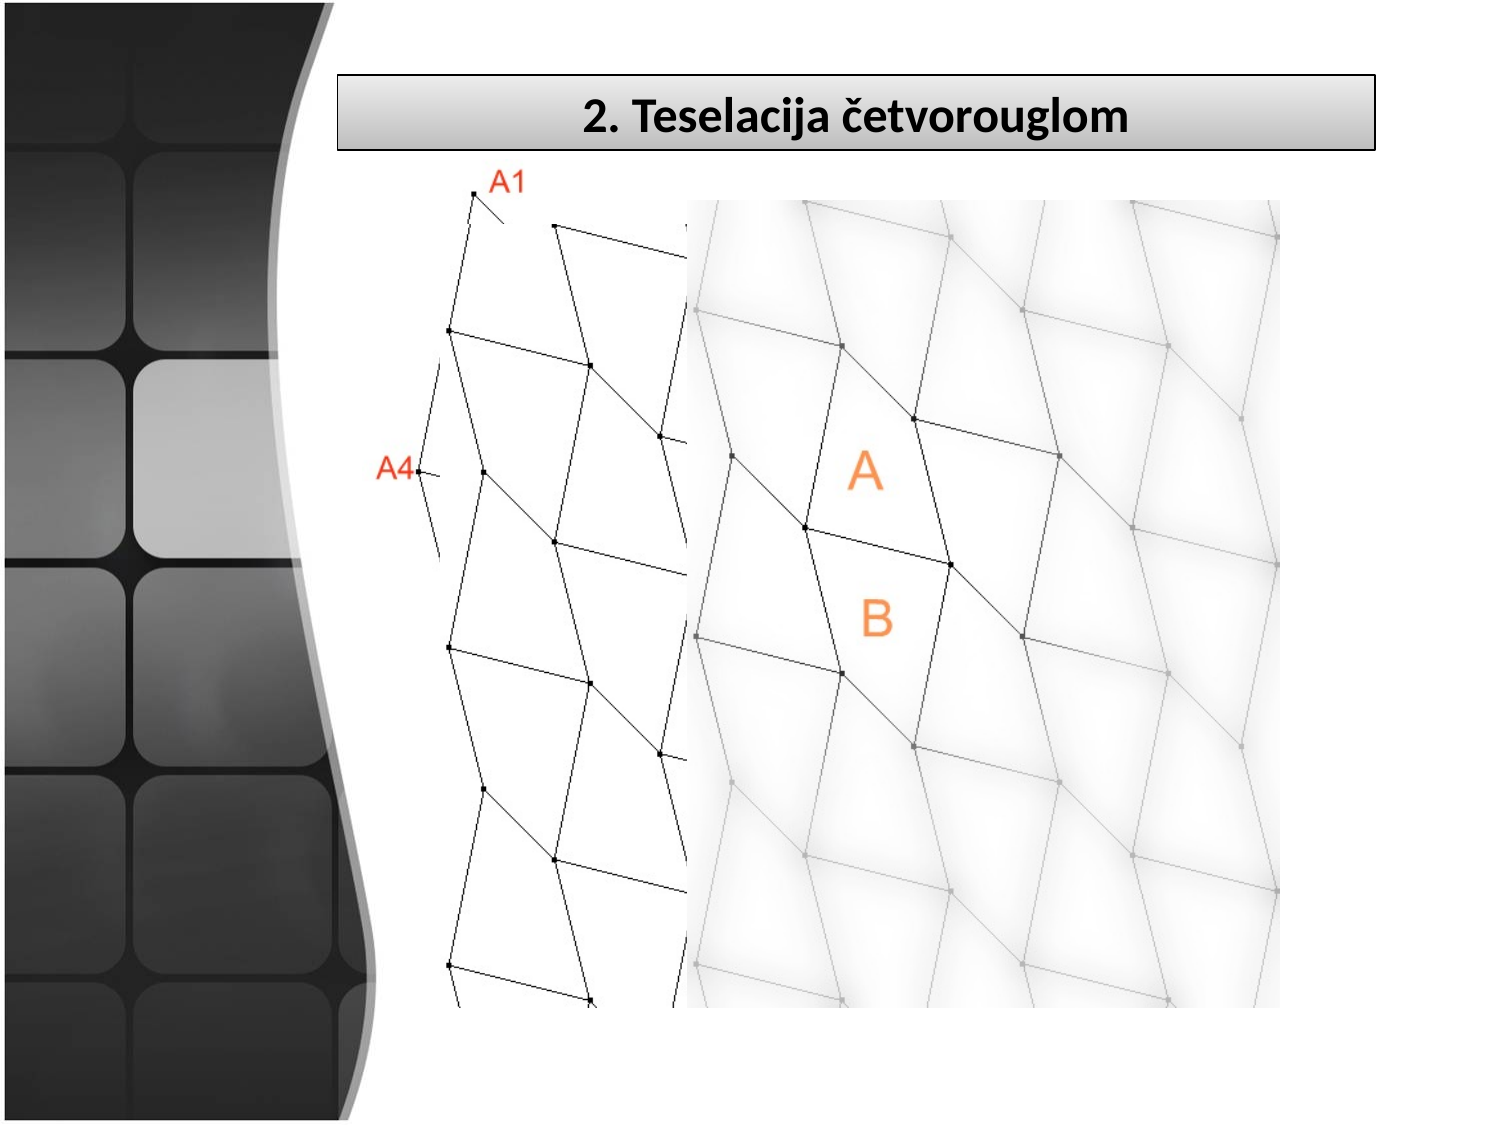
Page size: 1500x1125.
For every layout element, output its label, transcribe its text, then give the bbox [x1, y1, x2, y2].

text_box 2. Teselacija četvorouglom [337, 74, 1375, 150]
picture [0, 0, 1500, 1125]
